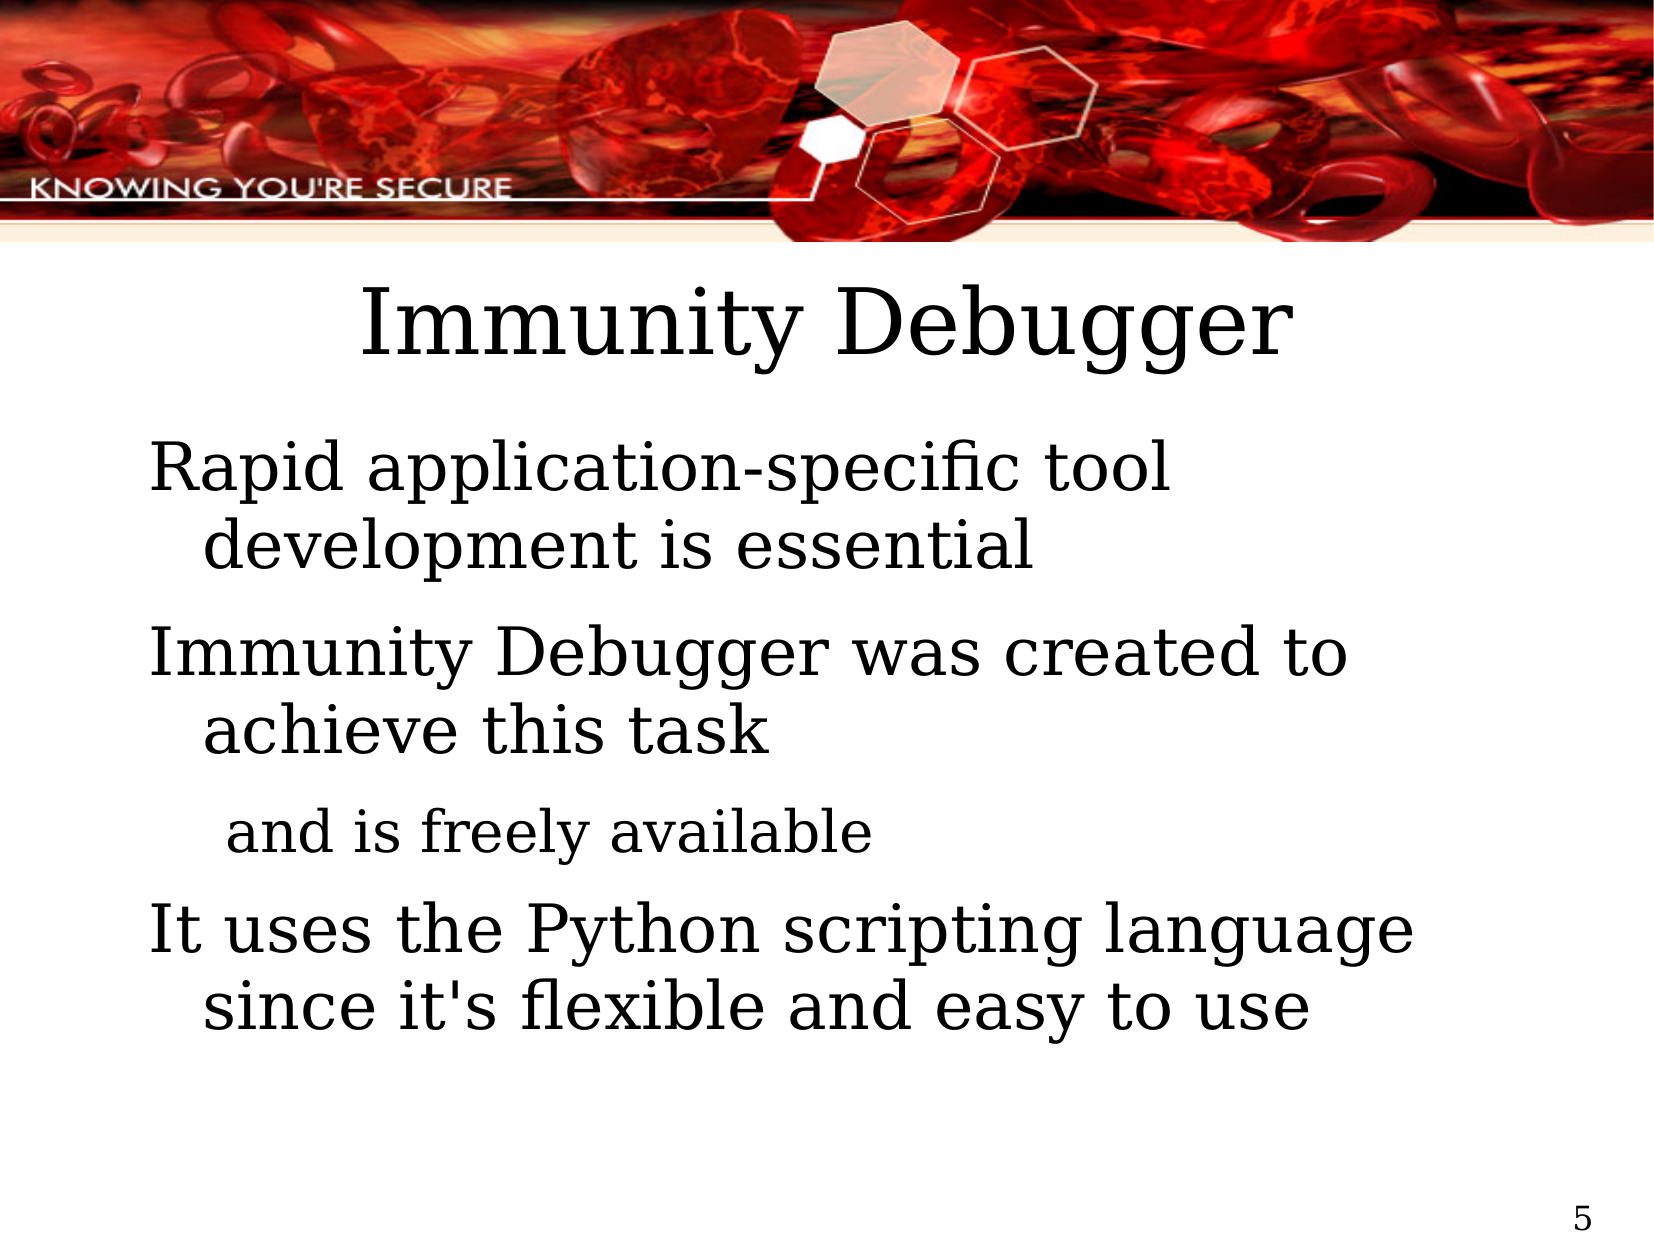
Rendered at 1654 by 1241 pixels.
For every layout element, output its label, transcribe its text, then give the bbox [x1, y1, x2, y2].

picture [0, 0, 1654, 219]
title Immunity Debugger [0, 219, 1654, 427]
list Rapid application-specific tool development is essential Immunity Debugger was created to achieve this task and is freely available It uses the Python scripting language since it's flexible and easy to use [131, 428, 1544, 1123]
